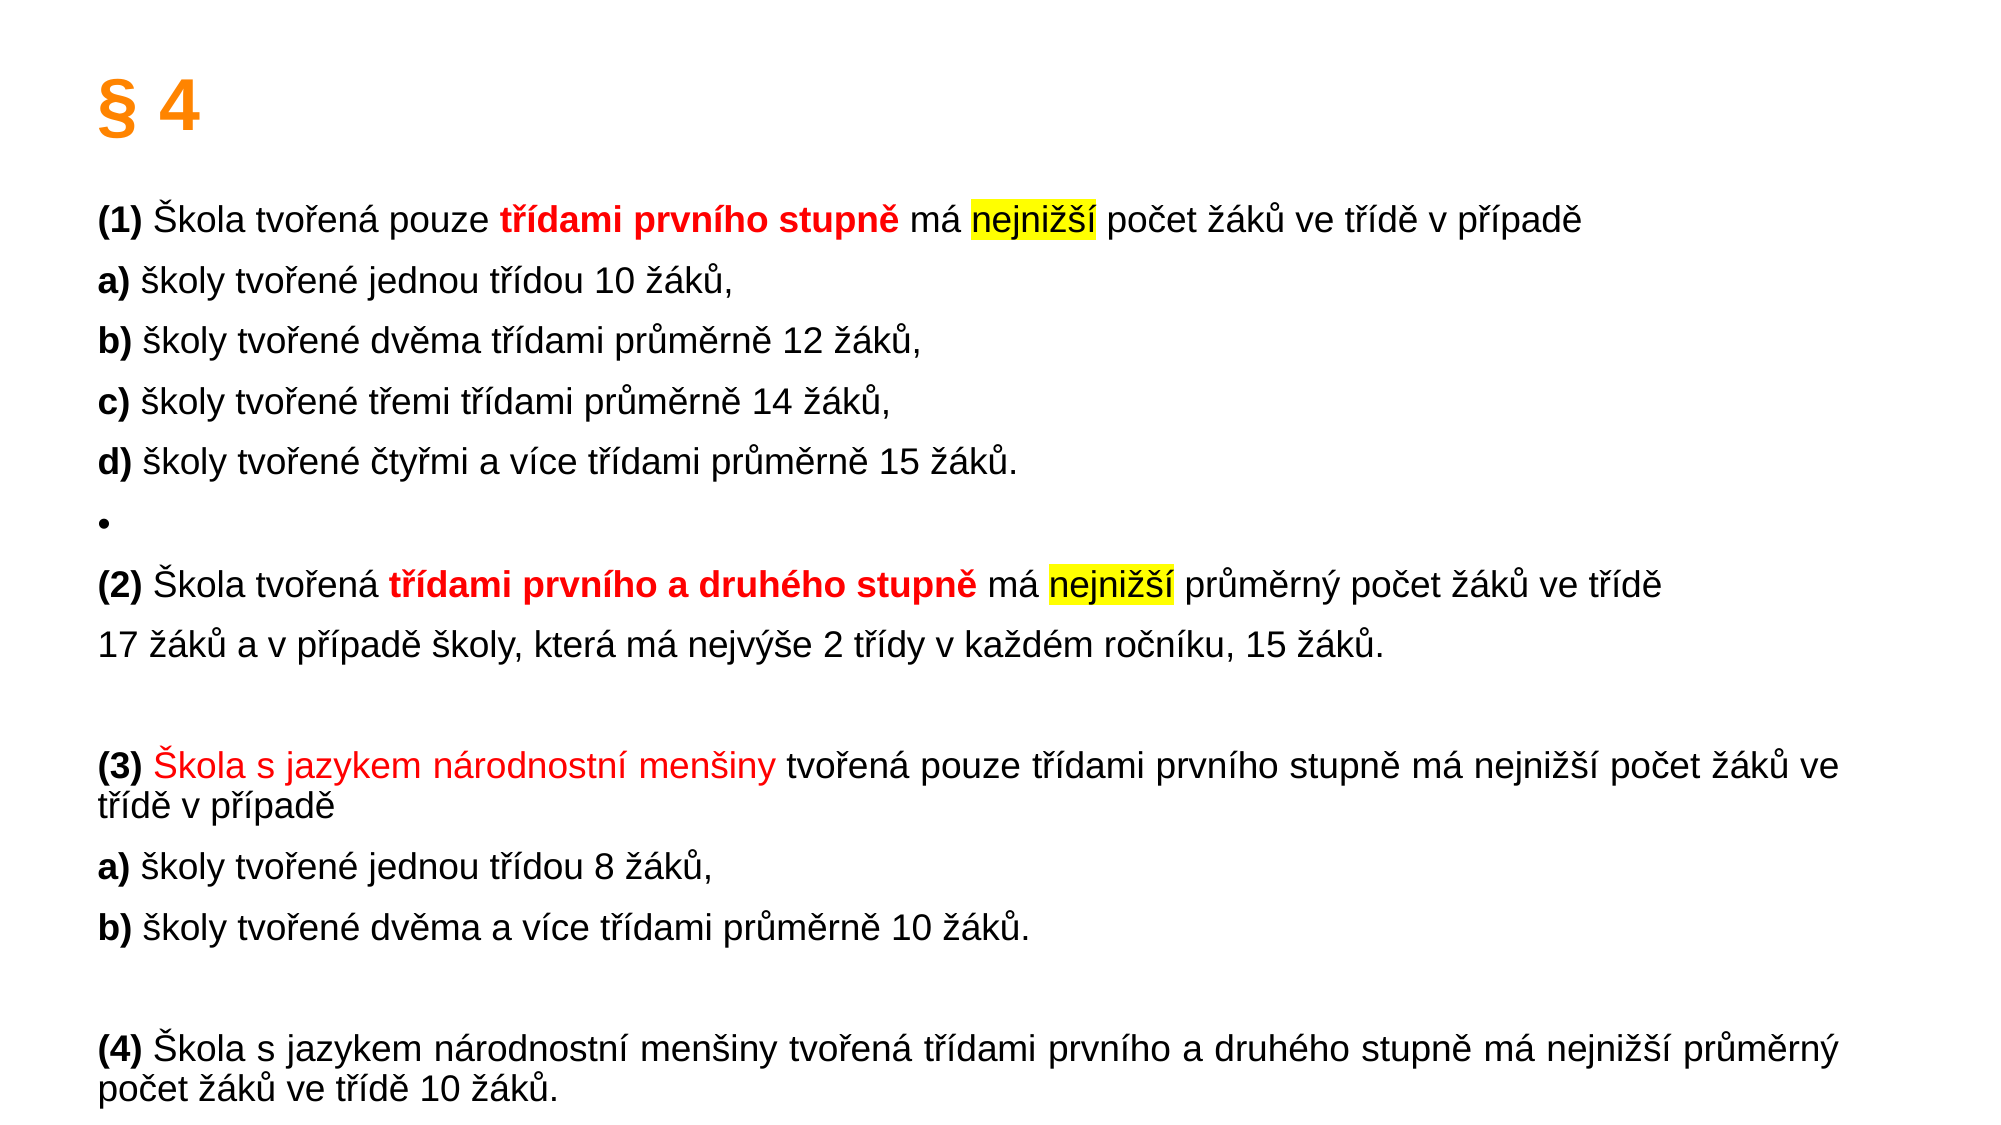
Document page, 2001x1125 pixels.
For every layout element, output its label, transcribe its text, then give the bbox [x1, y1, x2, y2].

list (1) Škola tvořená pouze třídami prvního stupně má nejnižší počet žáků ve třídě v případě a) školy tvořené jednou třídou 10 žáků, b) školy tvořené dvěma třídami průměrně 12 žáků, c) školy tvořené třemi třídami průměrně 14 žáků, d) školy tvořené čtyřmi a více třídami průměrně 15 žáků. (2) Škola tvořená třídami prvního a druhého stupně má nejnižší průměrný počet žáků ve třídě 17 žáků a v případě školy, která má nejvýše 2 třídy v každém ročníku, 15 žáků. (3) Škola s jazykem národnostní menšiny tvořená pouze třídami prvního stupně má nejnižší počet žáků ve třídě v případě a) školy tvořené jednou třídou 8 žáků, b) školy tvořené dvěma a více třídami průměrně 10 žáků. (4) Škola s jazykem národnostní menšiny tvořená třídami prvního a druhého stupně má nejnižší průměrný počet žáků ve třídě 10 žáků. [82, 192, 1918, 1125]
title § 4 [82, 59, 1863, 192]
